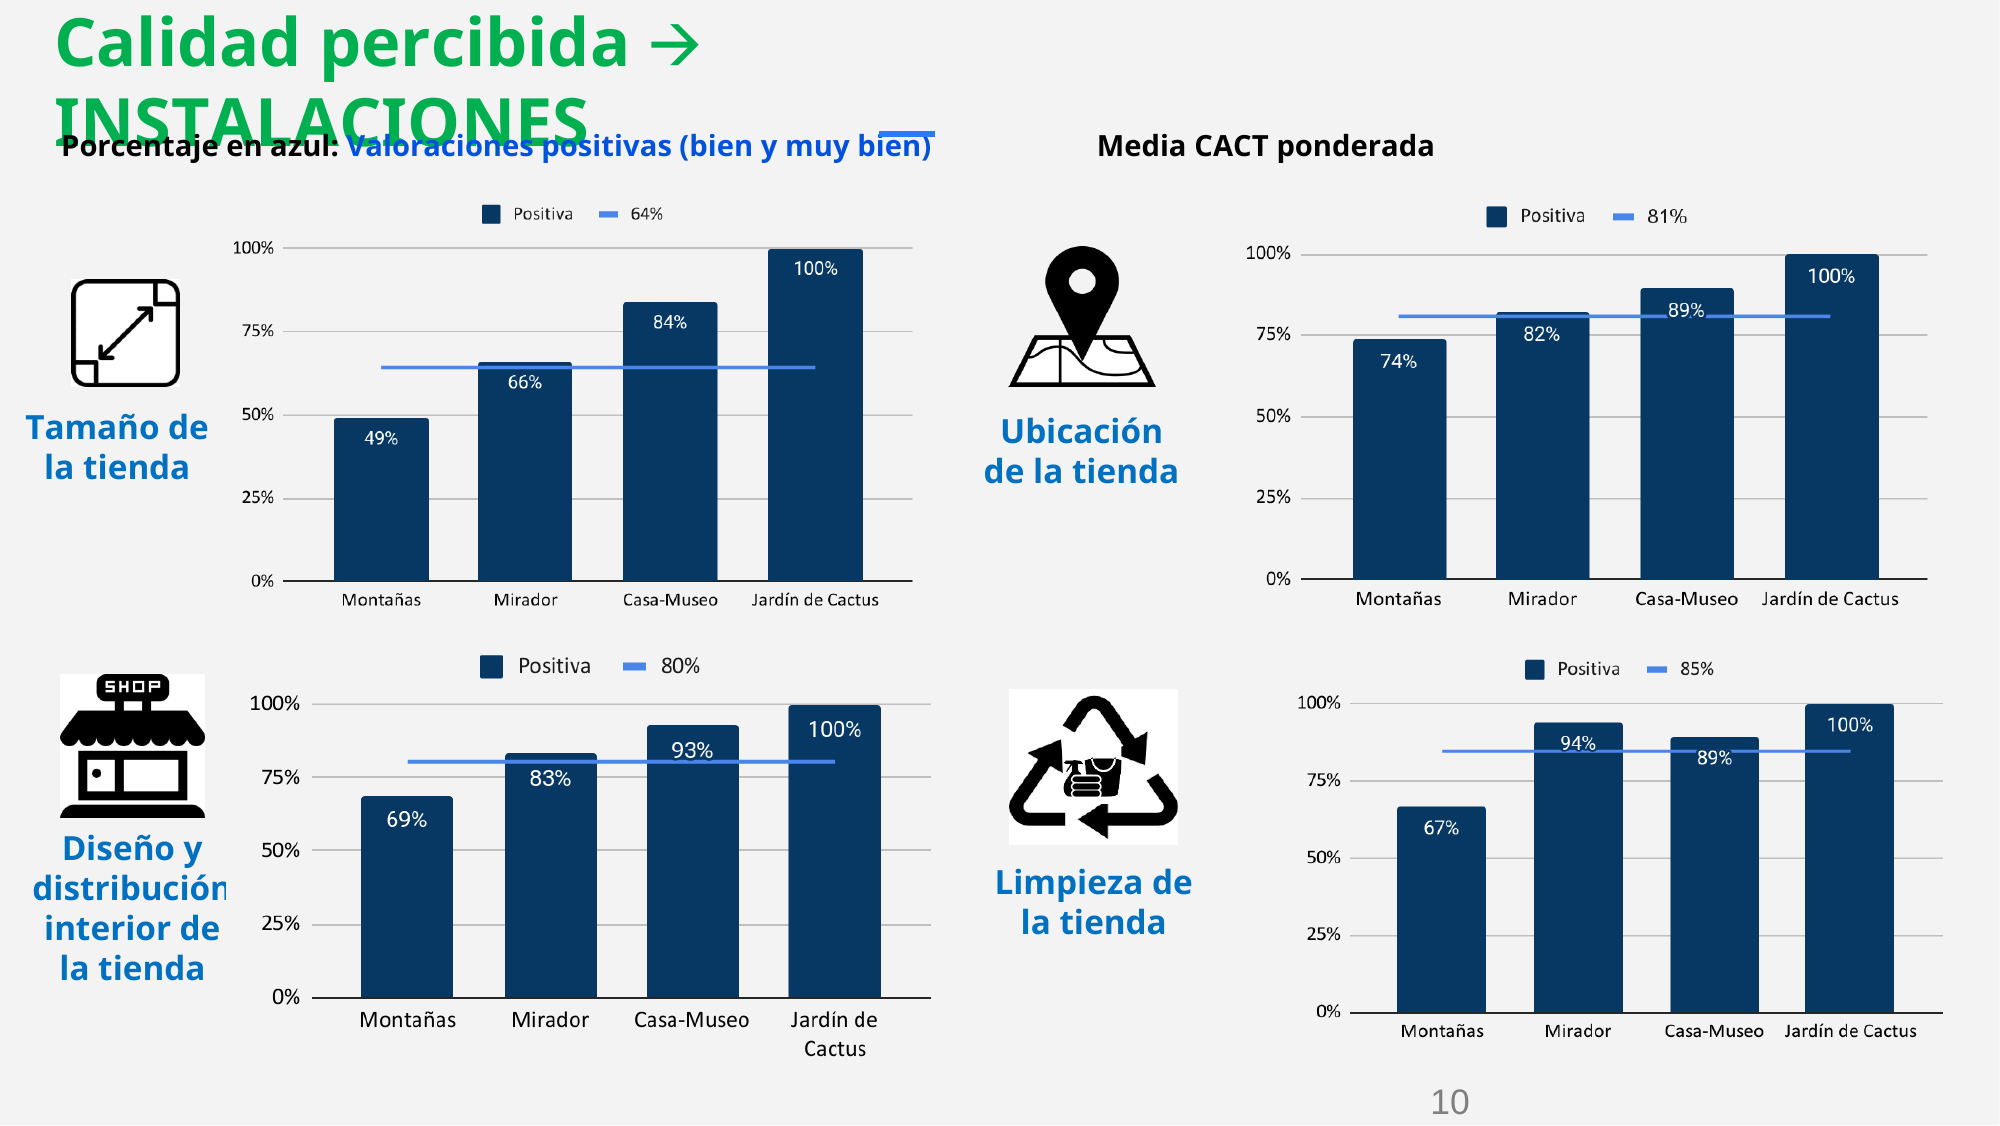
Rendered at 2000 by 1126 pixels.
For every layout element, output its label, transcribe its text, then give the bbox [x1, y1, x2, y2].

text_box Calidad percibida 🡪 INSTALACIONES [54, 0, 1225, 120]
text_box Porcentaje en azul: Valoraciones positivas (bien y muy bien) Media CACT ponderada [16, 127, 1984, 176]
text_box <número> [1412, 1069, 1880, 1126]
picture [1008, 246, 1156, 387]
picture [1009, 689, 1178, 845]
picture [1275, 638, 1963, 1063]
text_box Limpieza de la tienda [976, 853, 1211, 950]
text_box Tamaño de la tienda [8, 398, 209, 495]
picture [71, 279, 180, 387]
picture [60, 674, 205, 818]
picture [209, 182, 953, 1083]
text_box Diseño y distribución interior de la tienda [15, 819, 226, 997]
picture [1223, 182, 1950, 632]
text_box Ubicación de la tienda [964, 402, 1199, 495]
